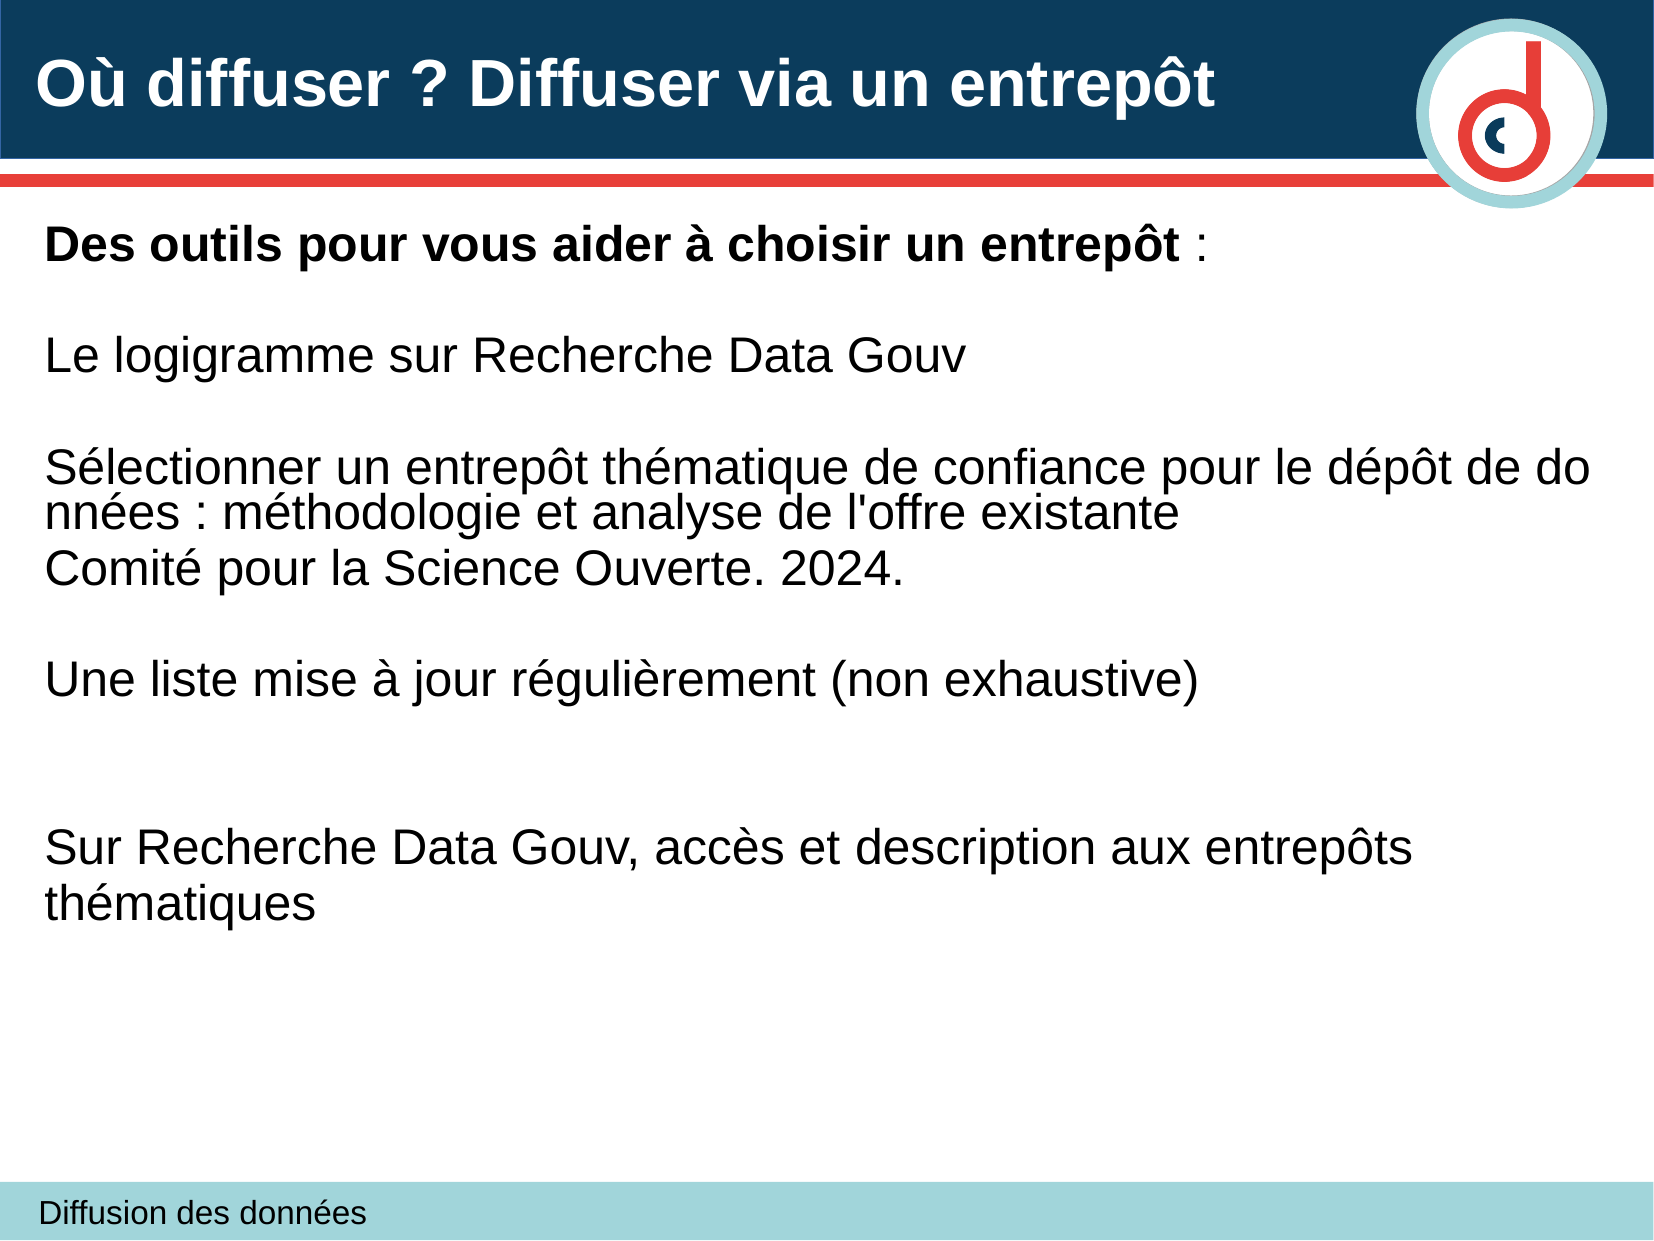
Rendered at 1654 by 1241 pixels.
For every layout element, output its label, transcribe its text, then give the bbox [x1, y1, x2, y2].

text_box Diffusion des données [23, 1187, 621, 1241]
text_box Des outils pour vous aider à choisir un entrepôt : Le logigramme sur Recherche Data Gouv Sélectionner un entrepôt thématique de confiance pour le dépôt de données : méthodologie et analyse de l'offre existanteComité pour la Science Ouverte. 2024. Une liste mise à jour régulièrement (non exhaustive) Sur Recherche Data Gouv, accès et description aux entrepôts thématiques [29, 208, 1625, 1014]
title Où diffuser ? Diffuser via un entrepôt [35, 11, 1430, 159]
